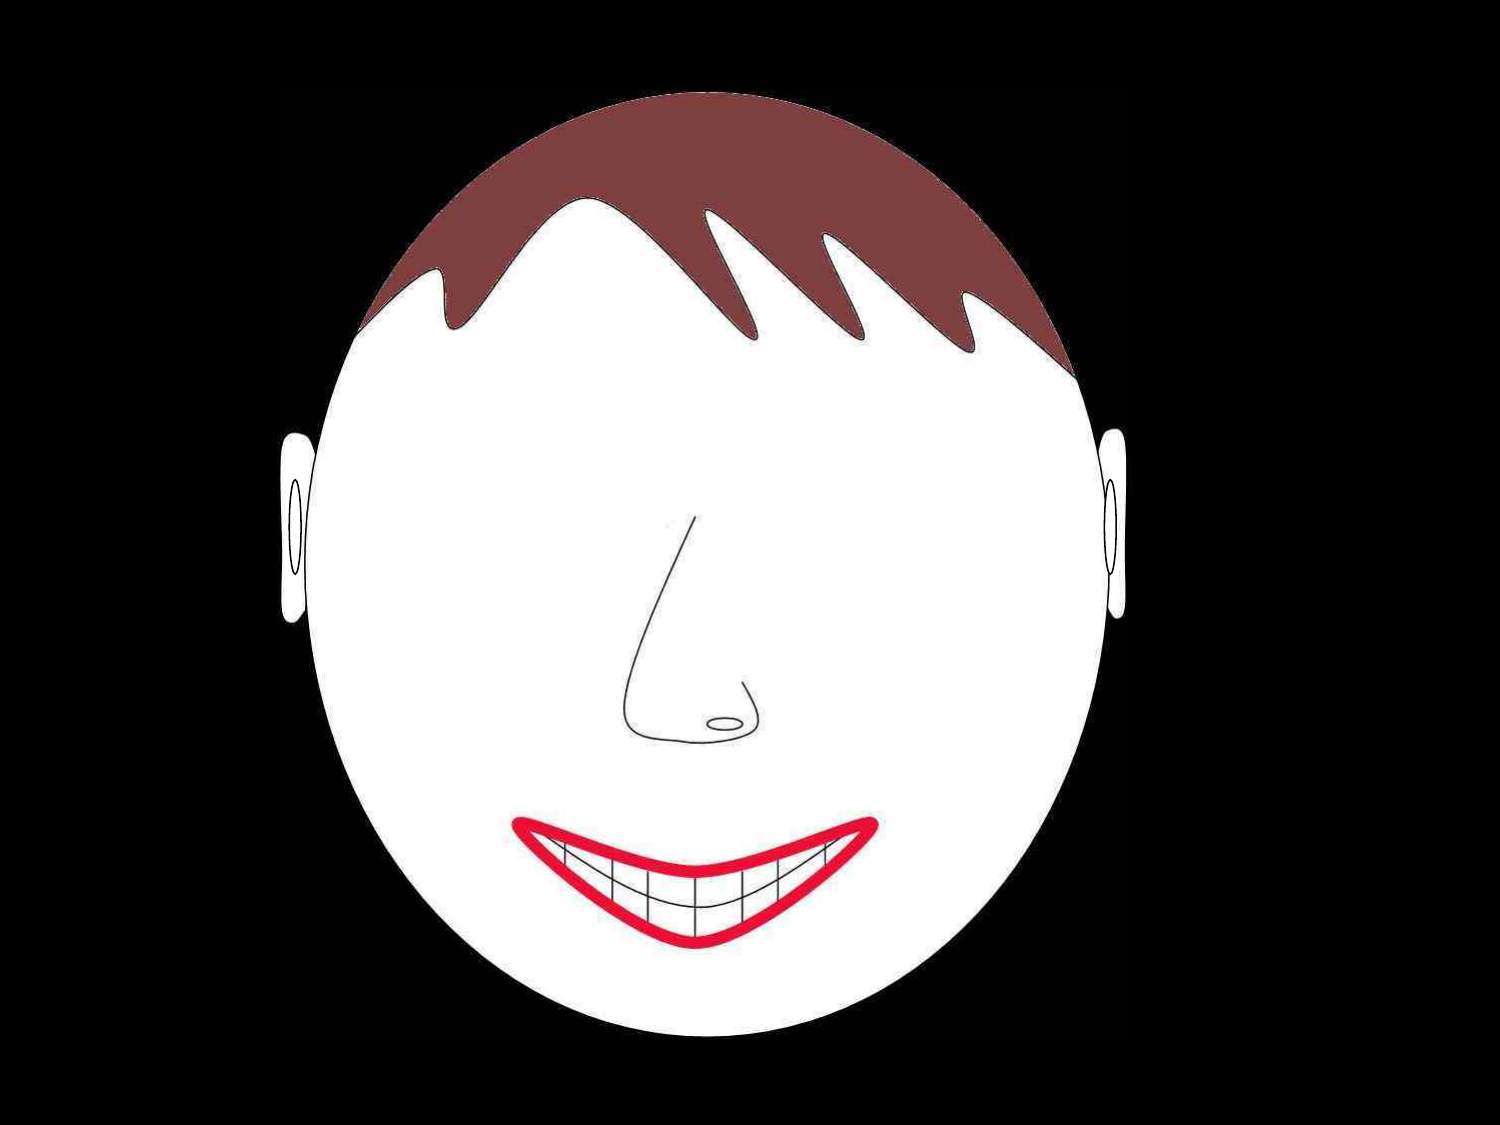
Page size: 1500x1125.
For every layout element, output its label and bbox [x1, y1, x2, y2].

text_box [289, 479, 302, 575]
text_box [1104, 479, 1117, 575]
picture [277, 90, 1132, 1040]
